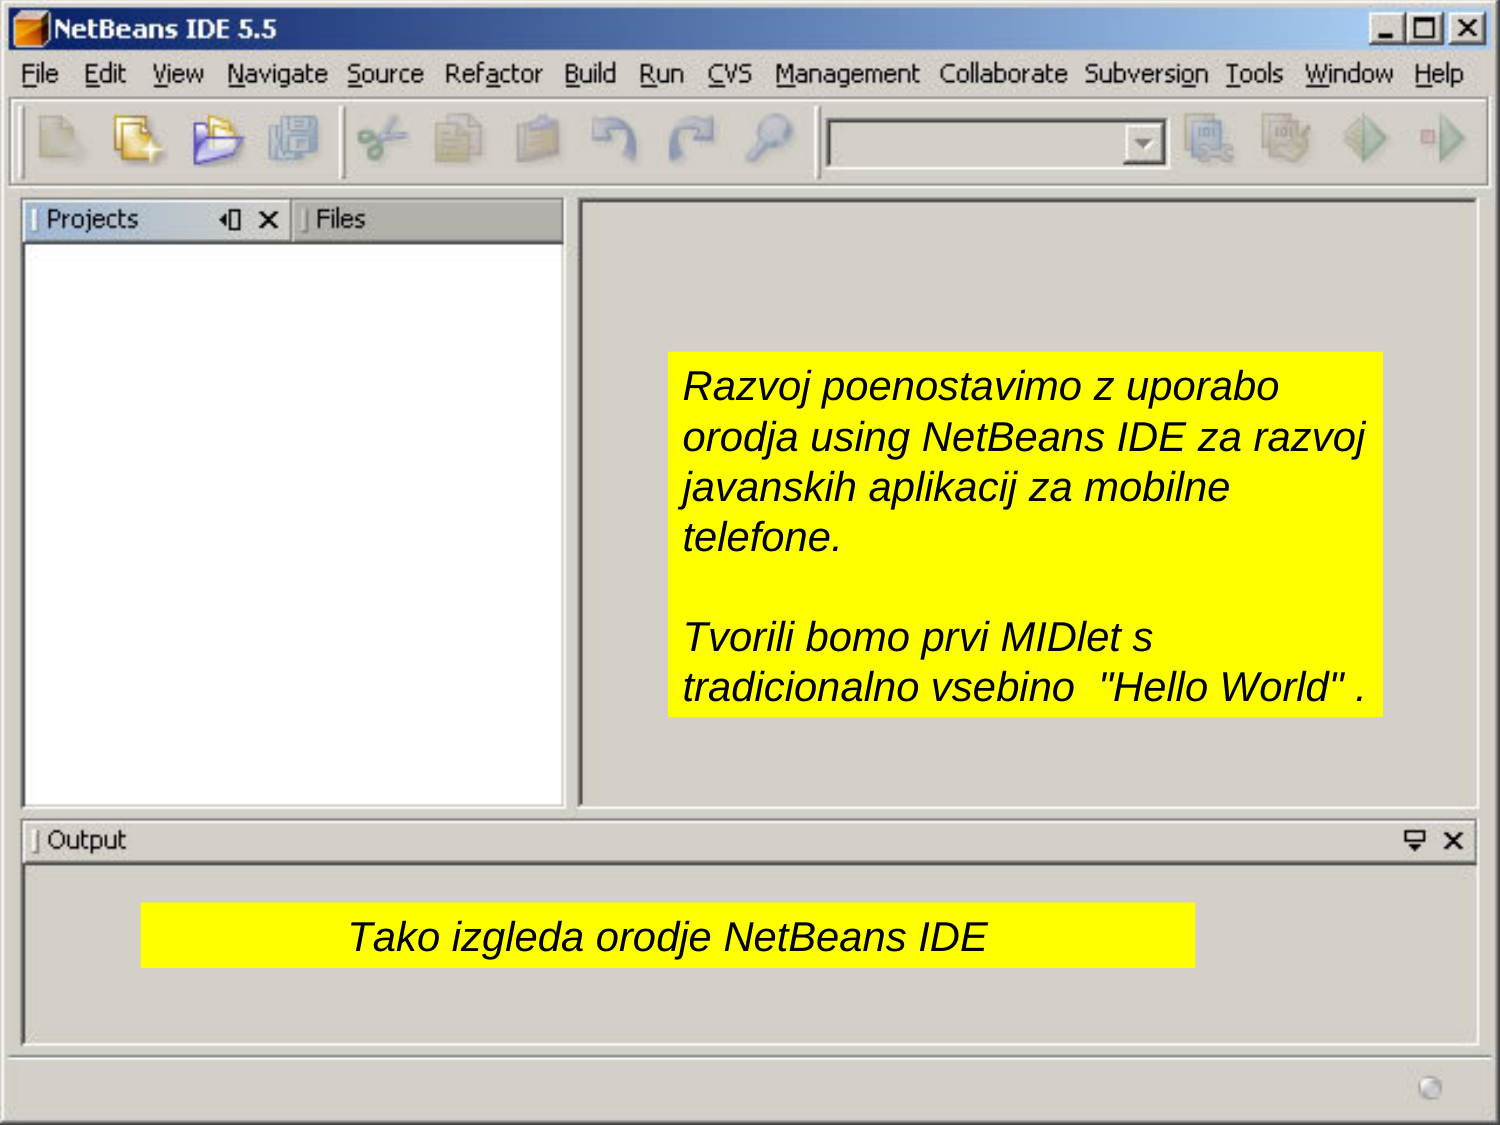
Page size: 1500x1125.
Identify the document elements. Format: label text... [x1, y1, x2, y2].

picture [0, 0, 1500, 1125]
text_box Razvoj poenostavimo z uporabo orodja using NetBeans IDE za razvoj javanskih aplikacij za mobilne telefone. Tvorili bomo prvi MIDlet s tradicionalno vsebino "Hello World" . [667, 351, 1383, 718]
text_box Tako izgleda orodje NetBeans IDE [140, 902, 1196, 968]
